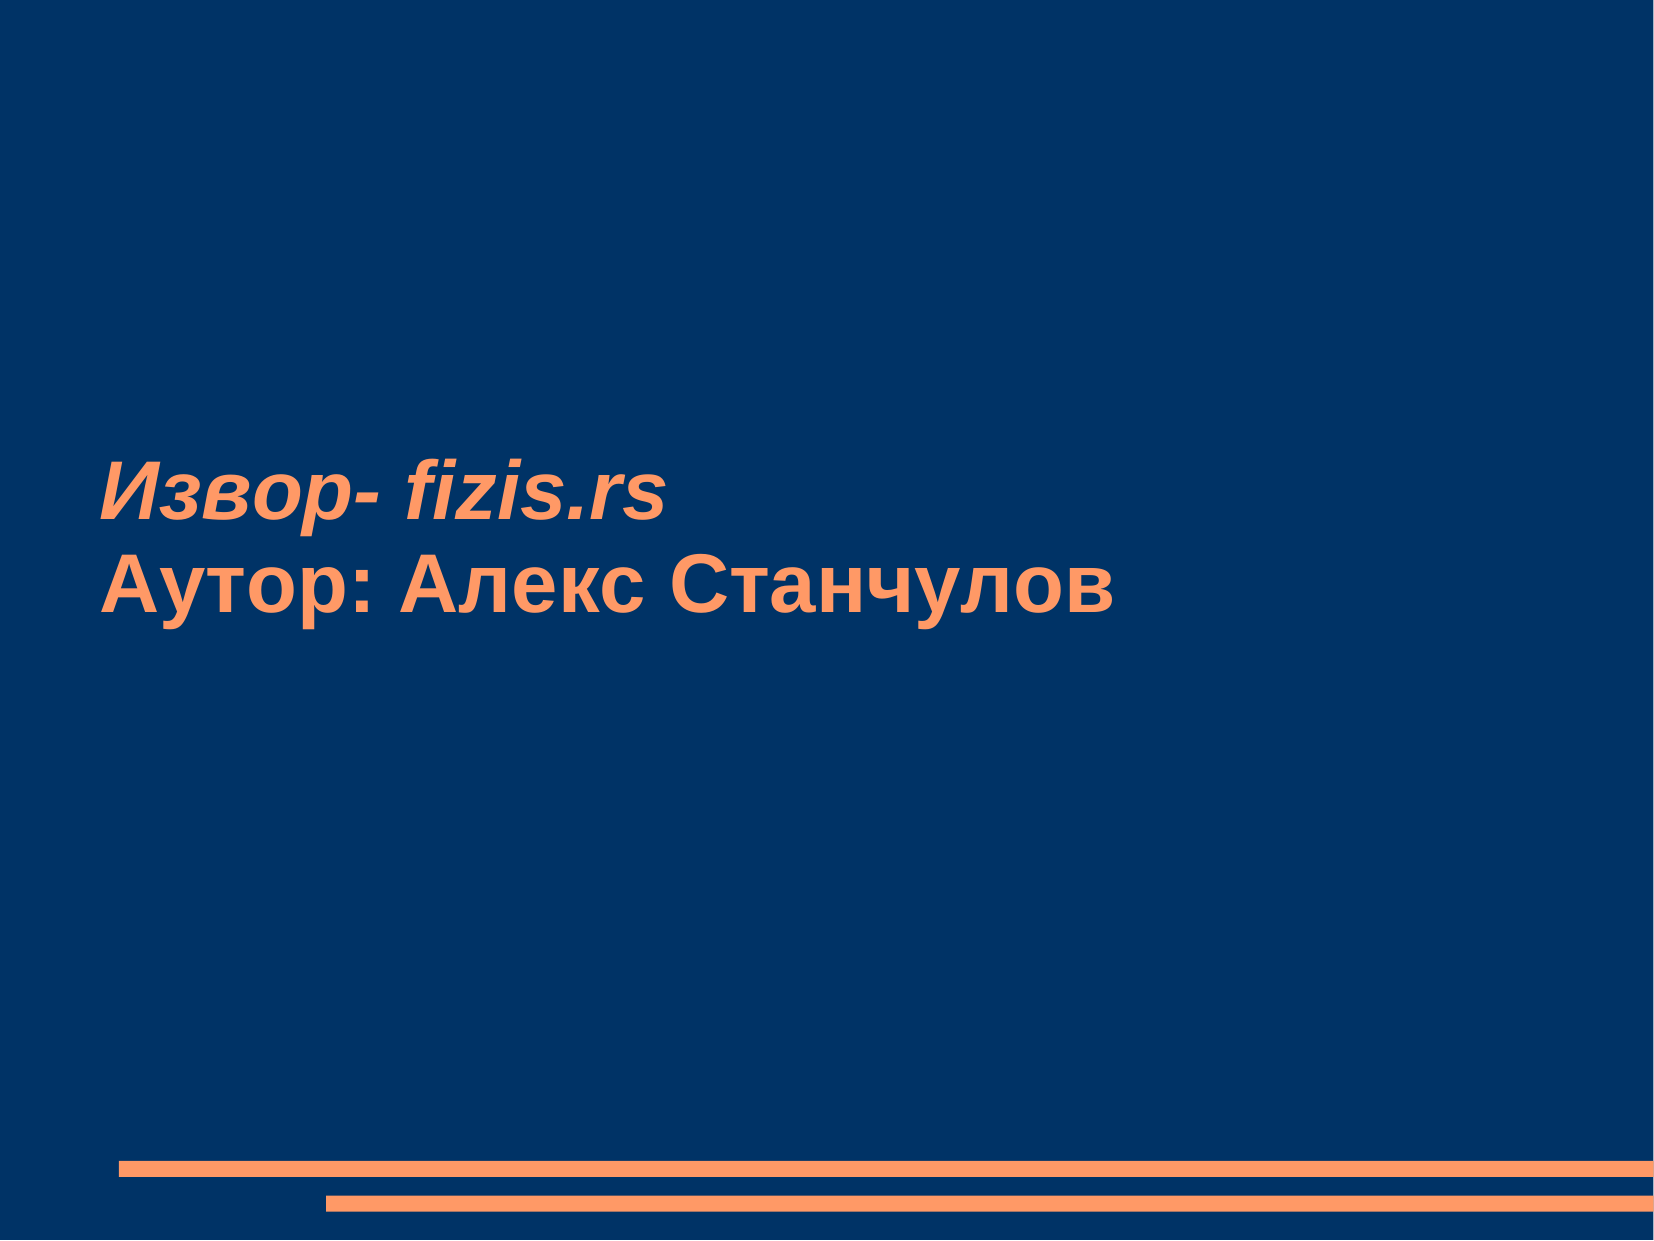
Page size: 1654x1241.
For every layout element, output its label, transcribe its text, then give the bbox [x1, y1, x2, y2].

title Извор- fizis.rs Аутор: Алекс Станчулов [99, 283, 1512, 792]
